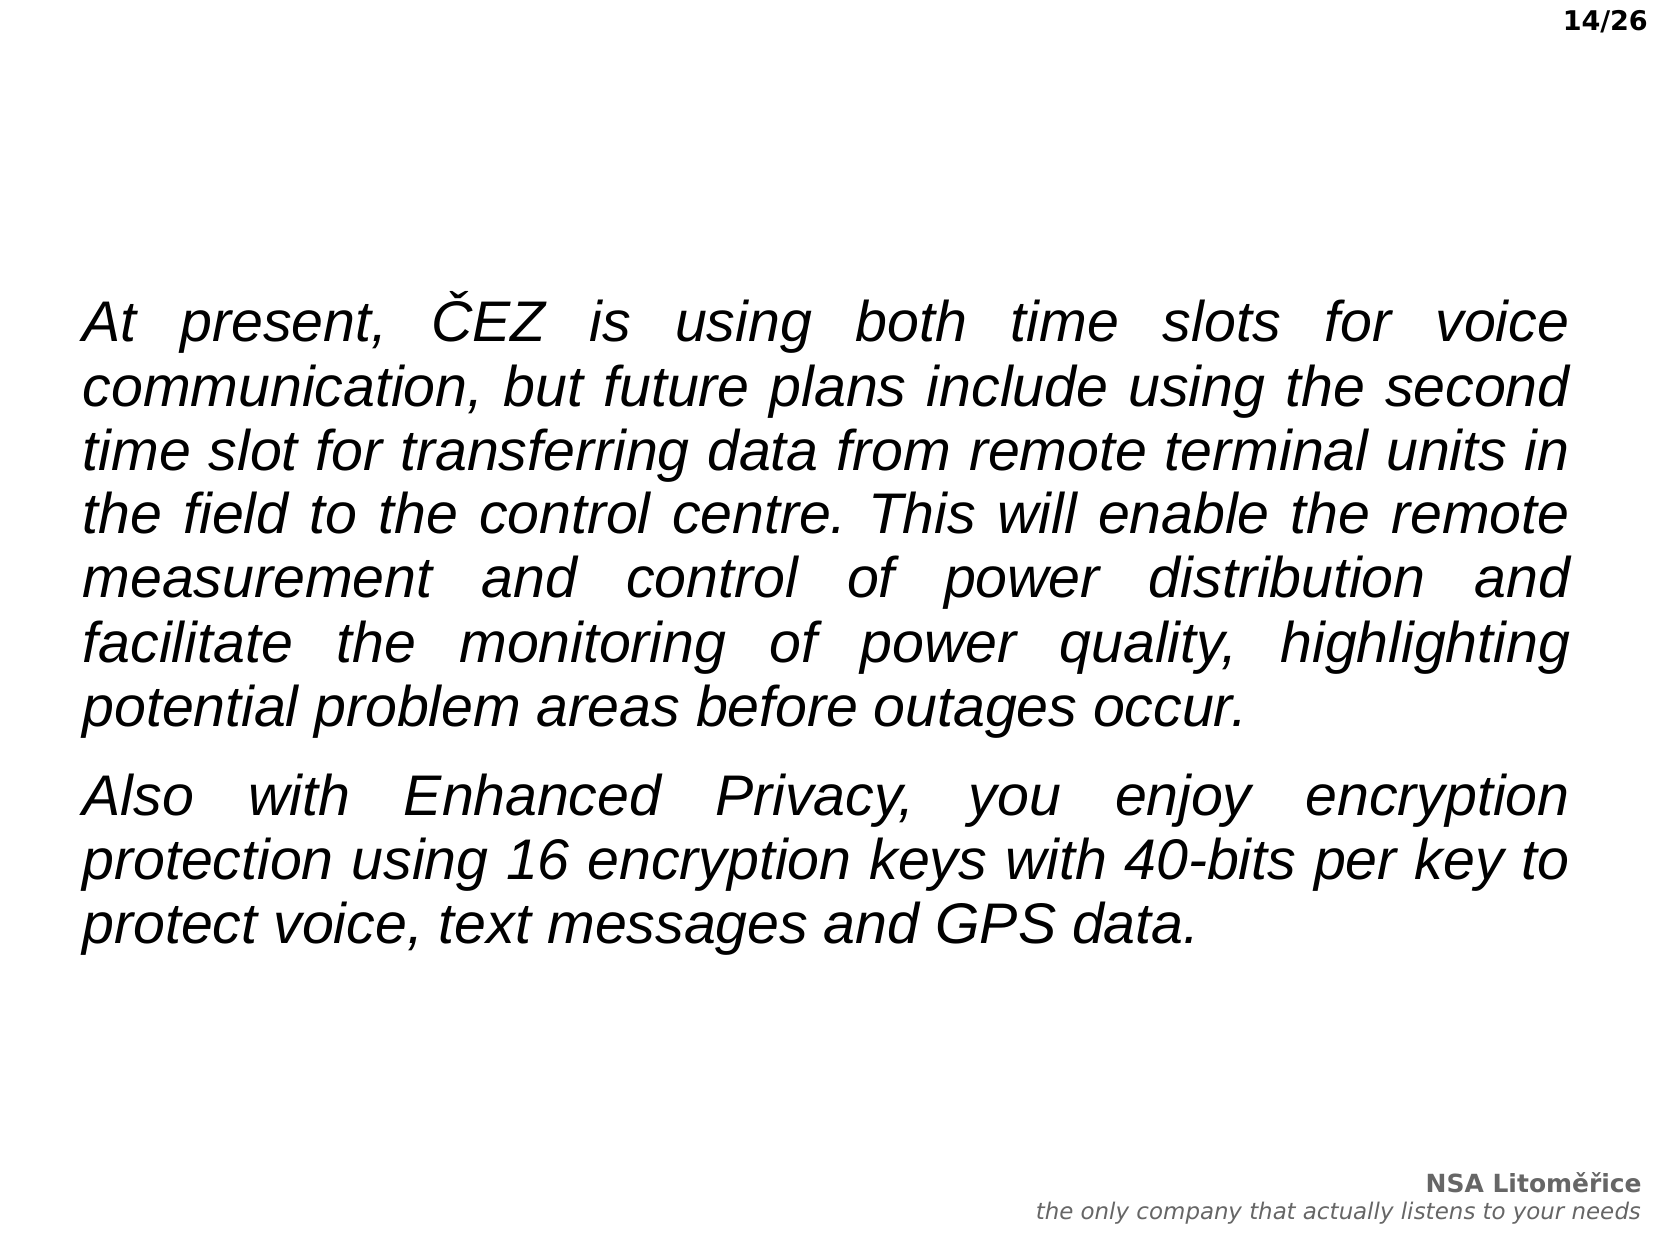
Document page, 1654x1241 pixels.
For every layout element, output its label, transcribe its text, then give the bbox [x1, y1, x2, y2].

list At present, ČEZ is using both time slots for voice communication, but future plans include using the second time slot for transferring data from remote terminal units in the field to the control centre. This will enable the remote measurement and control of power distribution and facilitate the monitoring of power quality, highlighting potential problem areas before outages occur. Also with Enhanced Privacy, you enjoy encryption protection using 16 encryption keys with 40-bits per key to protect voice, text messages and GPS data. [82, 290, 1571, 1010]
